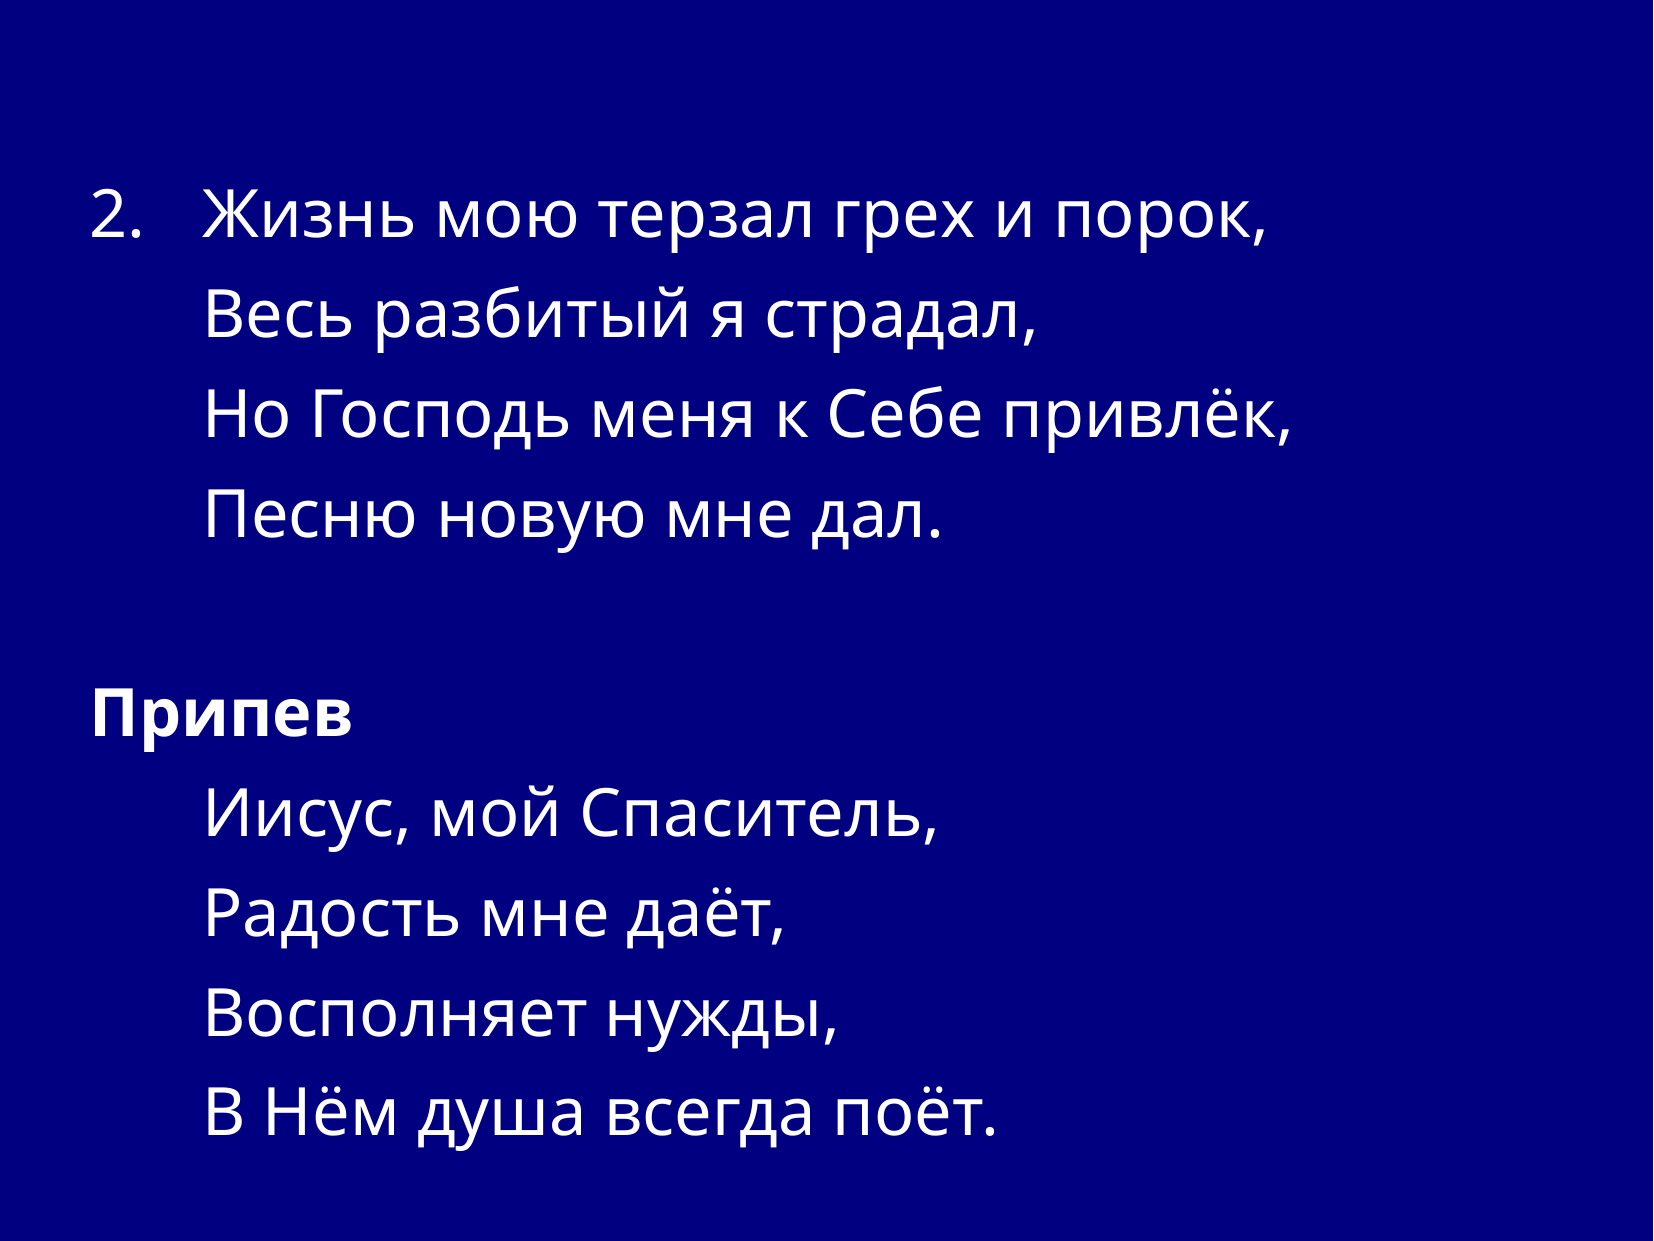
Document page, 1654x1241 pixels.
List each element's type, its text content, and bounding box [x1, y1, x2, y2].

text_box 2. Жизнь мою терзал грех и порок, Весь разбитый я страдал, Но Господь меня к Себе привлёк, Песню новую мне дал. Припев Иисус, мой Спаситель, Радость мне даёт, Восполняет нужды, В Нём душа всегда поёт. [75, 150, 1576, 1163]
